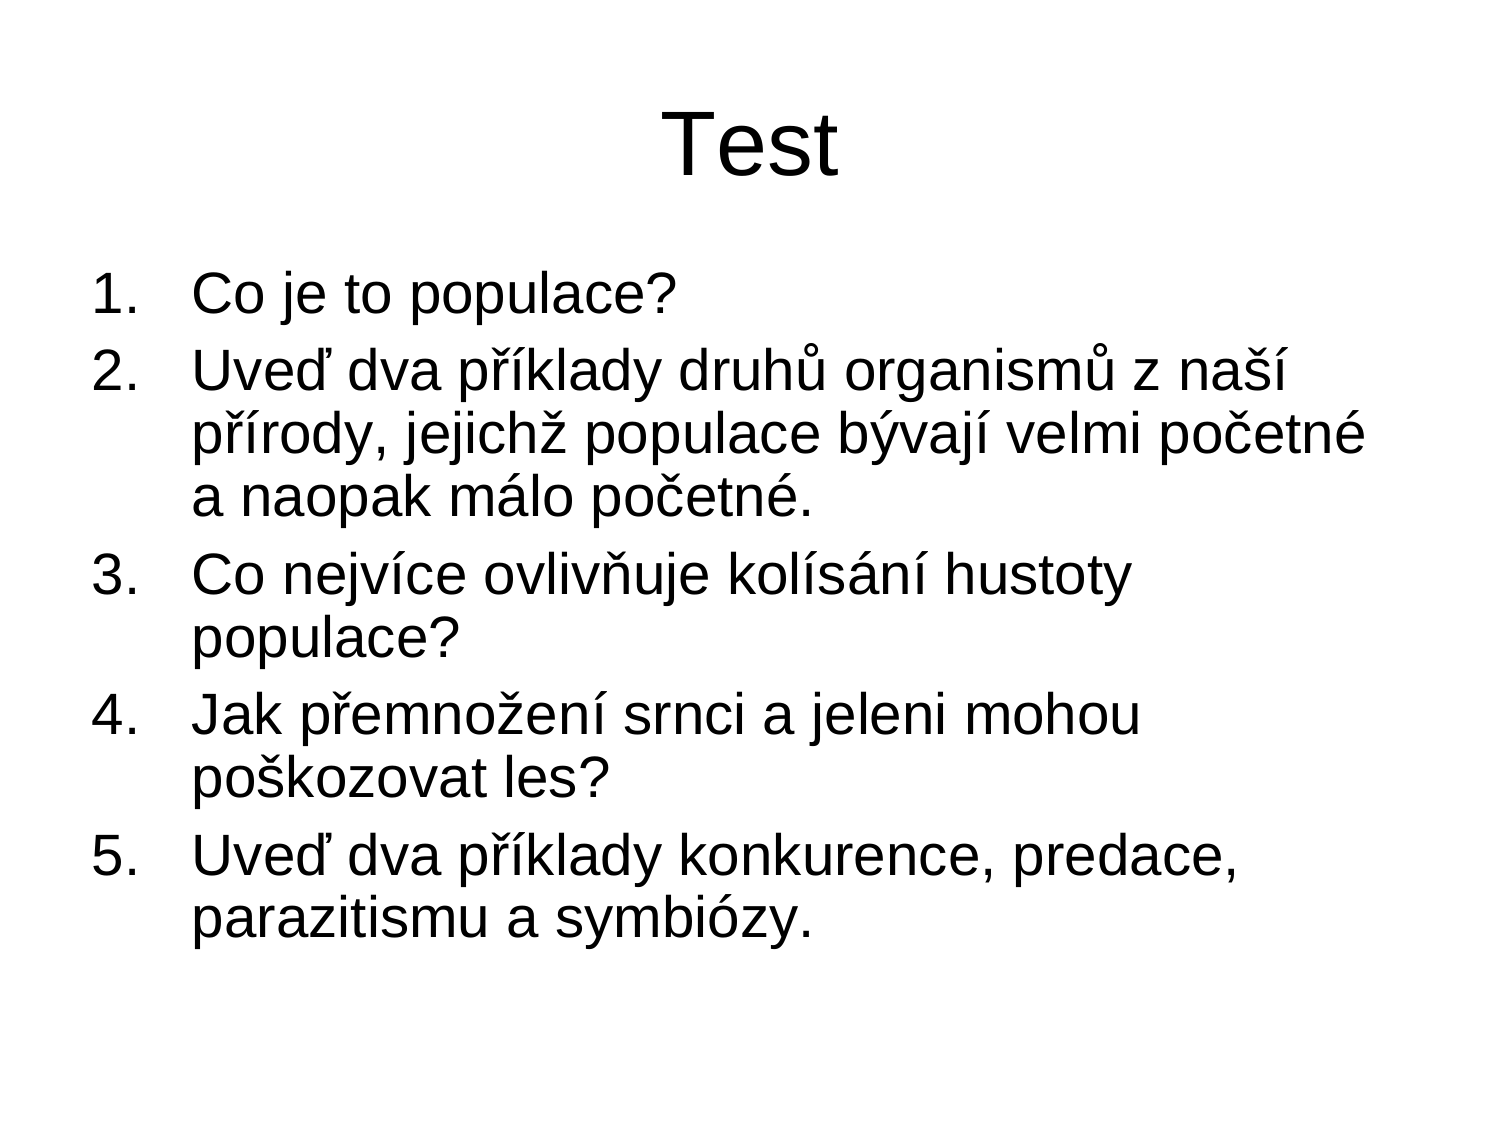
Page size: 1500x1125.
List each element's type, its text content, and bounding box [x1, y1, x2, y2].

list Co je to populace? Uveď dva příklady druhů organismů z naší přírody, jejichž populace bývají velmi početné a naopak málo početné. Co nejvíce ovlivňuje kolísání hustoty populace? Jak přemnožení srnci a jeleni mohou poškozovat les? Uveď dva příklady konkurence, predace, parazitismu a symbiózy. [76, 255, 1427, 1114]
title Test [75, 45, 1426, 233]
